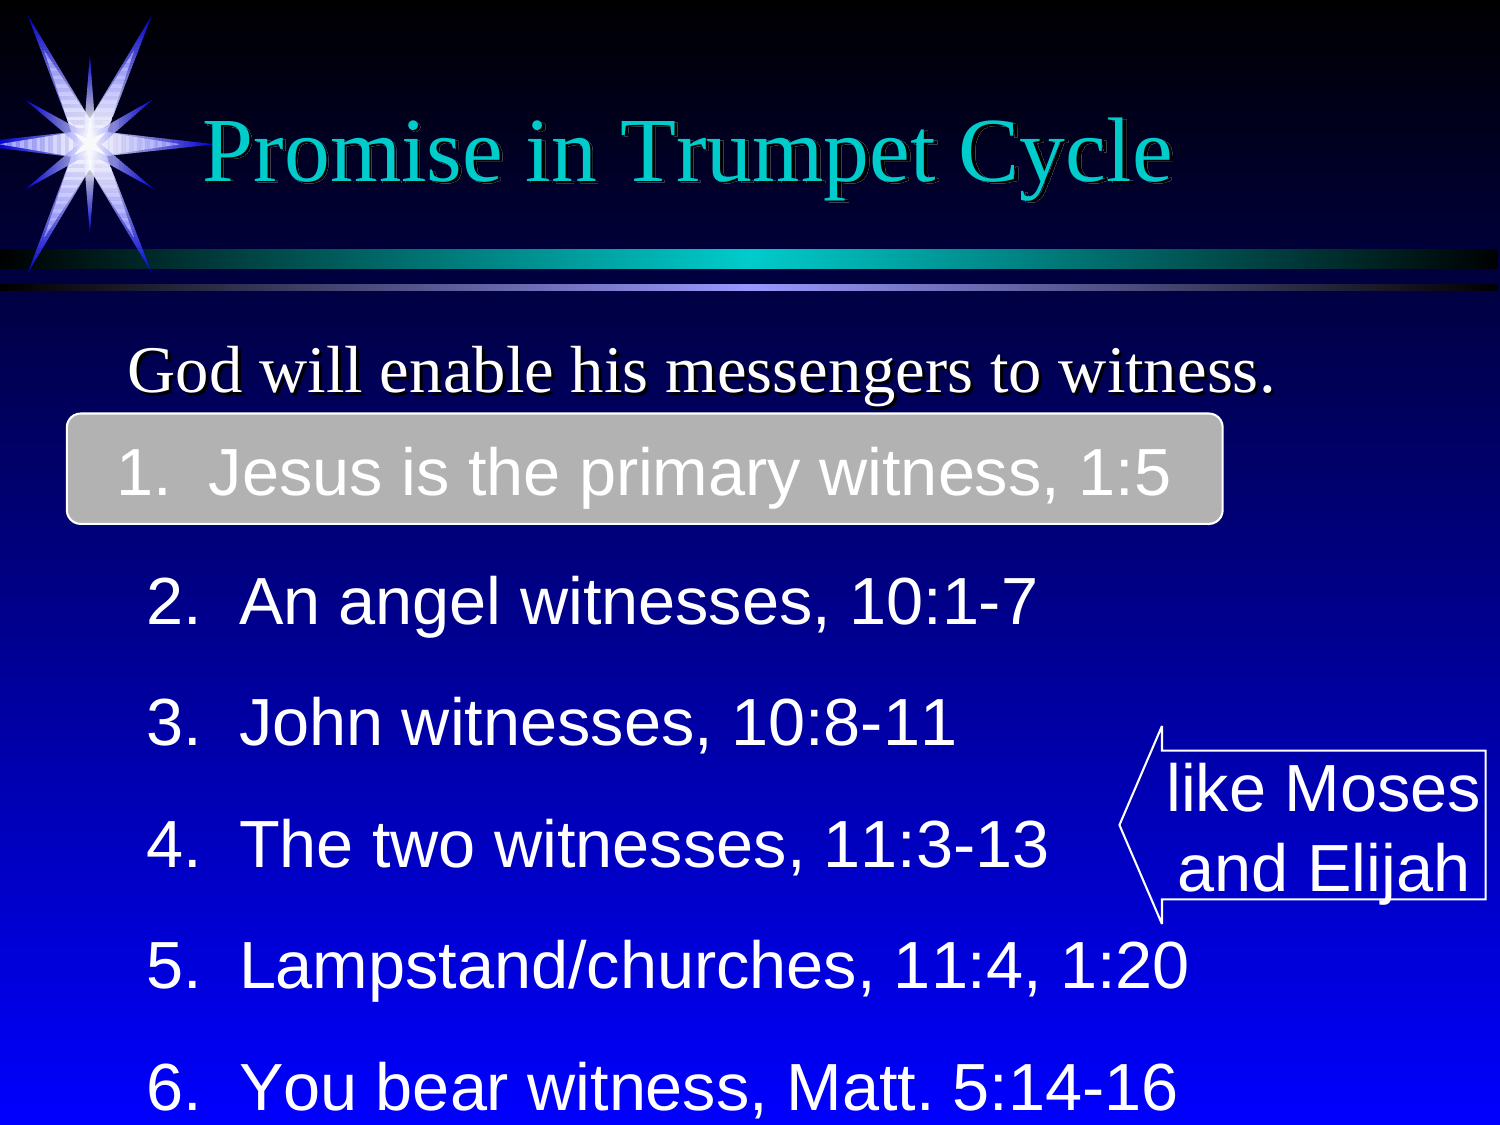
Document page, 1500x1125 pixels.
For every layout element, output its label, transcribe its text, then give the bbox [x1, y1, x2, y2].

list God will enable his messengers to witness. [112, 324, 1388, 460]
text_box 2. An angel witnesses, 10:1-7 3. John witnesses, 10:8-11 4. The two witnesses, 11:3-13 5. Lampstand/churches, 11:4, 1:20 6. You bear witness, Matt. 5:14-16 [131, 549, 1422, 1125]
text_box like Moses and Elijah [1422, 750, 1486, 900]
text_box 1. Jesus is the primary witness, 1:5 [66, 413, 1223, 524]
title Promise in Trumpet Cycle [187, 56, 1463, 244]
